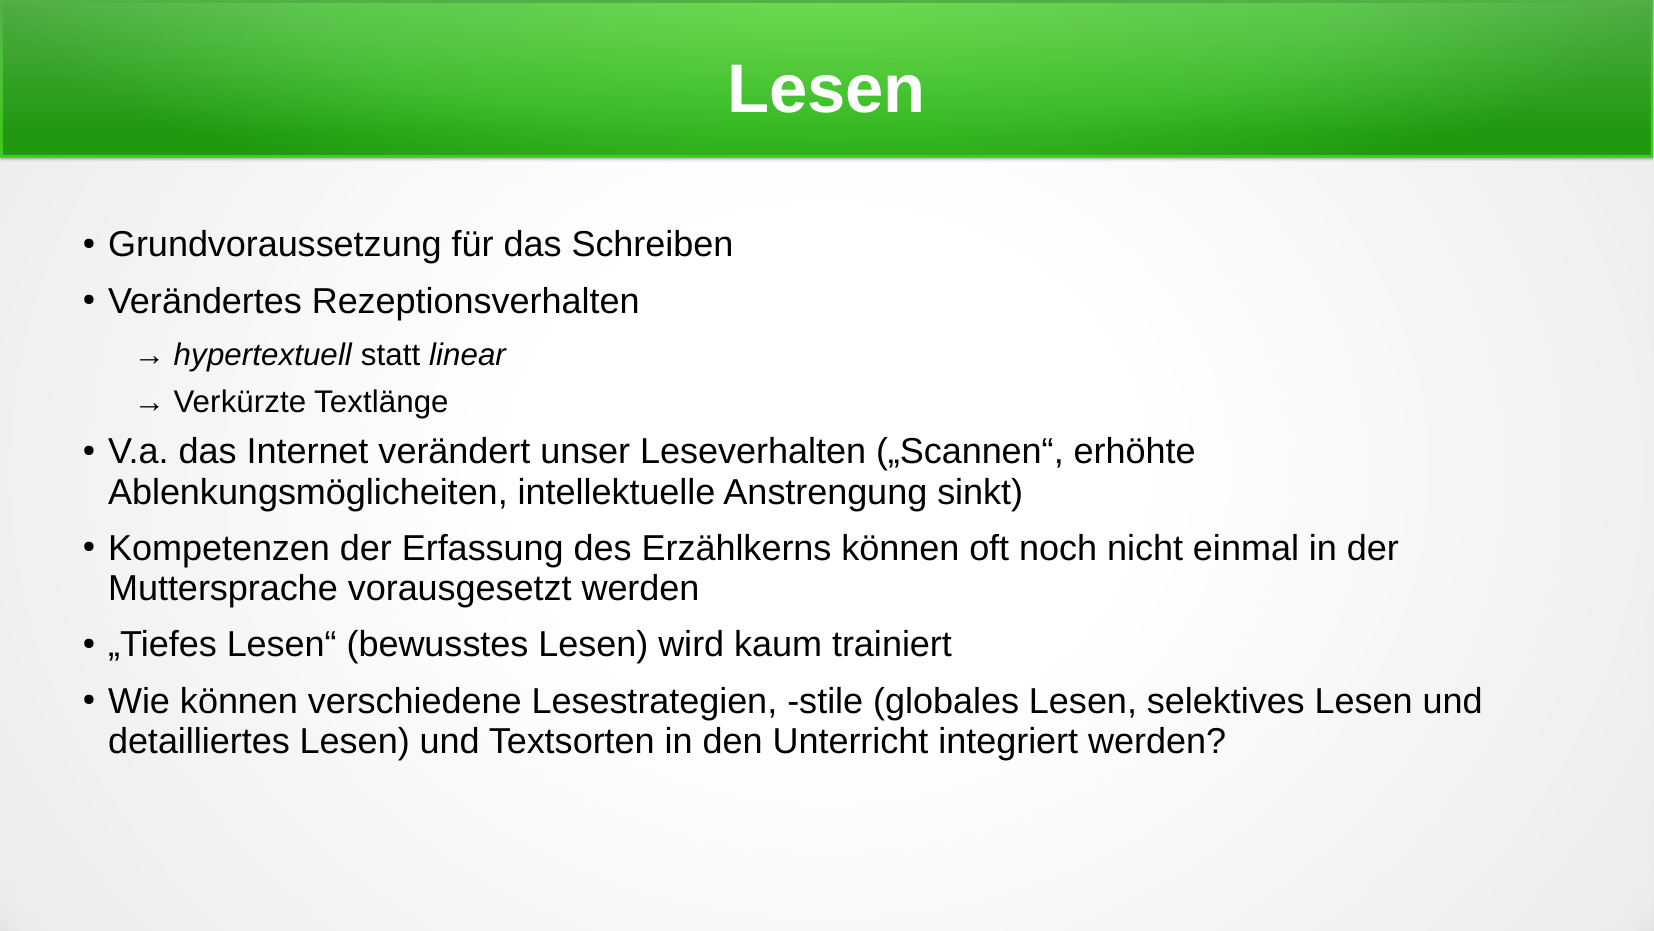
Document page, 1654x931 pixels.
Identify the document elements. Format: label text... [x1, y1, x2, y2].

list Grundvoraussetzung für das Schreiben Verändertes Rezeptionsverhalten → hypertextuell statt linear → Verkürzte Textlänge V.a. das Internet verändert unser Leseverhalten („Scannen“, erhöhte Ablenkungsmöglicheiten, intellektuelle Anstrengung sinkt) Kompetenzen der Erfassung des Erzählkerns können oft noch nicht einmal in der Muttersprache vorausgesetzt werden „Tiefes Lesen“ (bewusstes Lesen) wird kaum trainiert Wie können verschiedene Lesestrategien, -stile (globales Lesen, selektives Lesen und detailliertes Lesen) und Textsorten in den Unterricht integriert werden? [82, 224, 1571, 764]
title Lesen [82, 35, 1571, 142]
